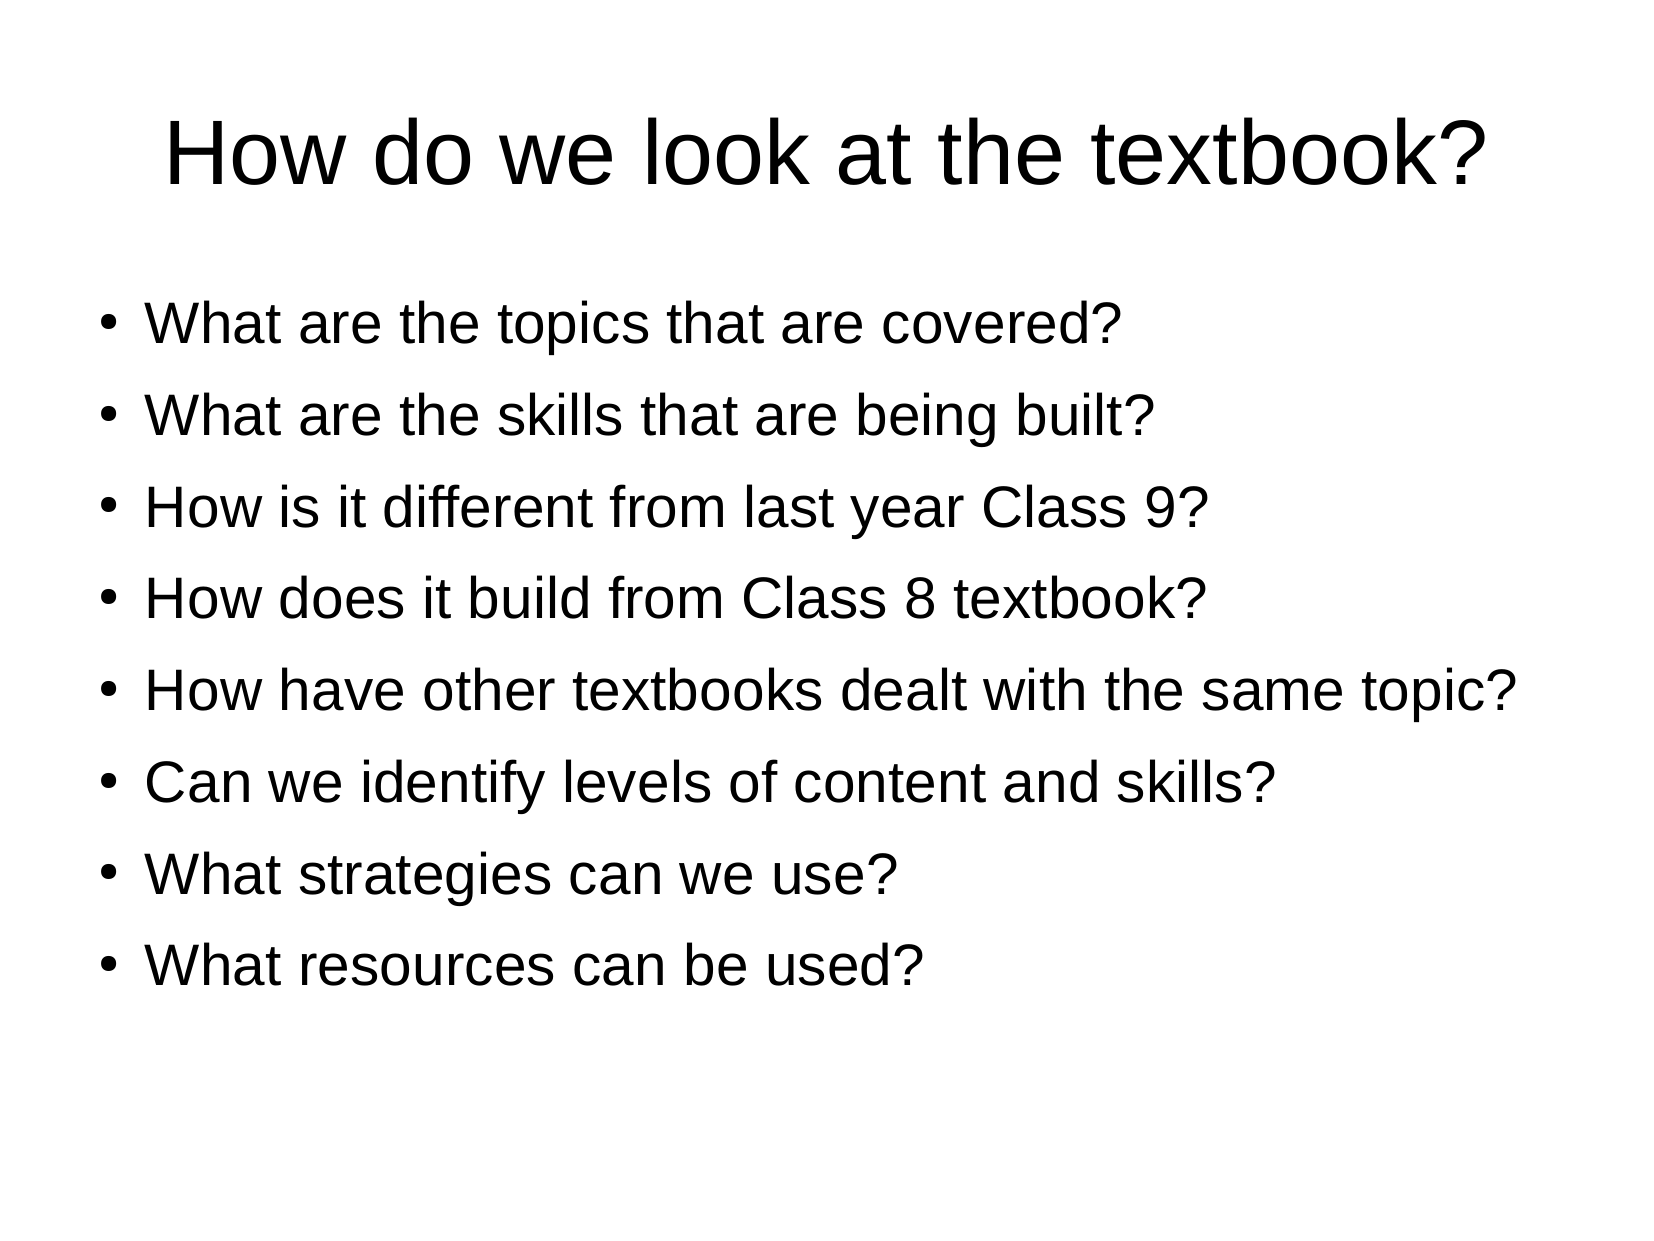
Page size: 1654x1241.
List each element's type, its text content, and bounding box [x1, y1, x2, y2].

list What are the topics that are covered? What are the skills that are being built? How is it different from last year Class 9? How does it build from Class 8 textbook? How have other textbooks dealt with the same topic? Can we identify levels of content and skills? What strategies can we use? What resources can be used? [82, 290, 1538, 1010]
title How do we look at the textbook? [82, 49, 1571, 257]
